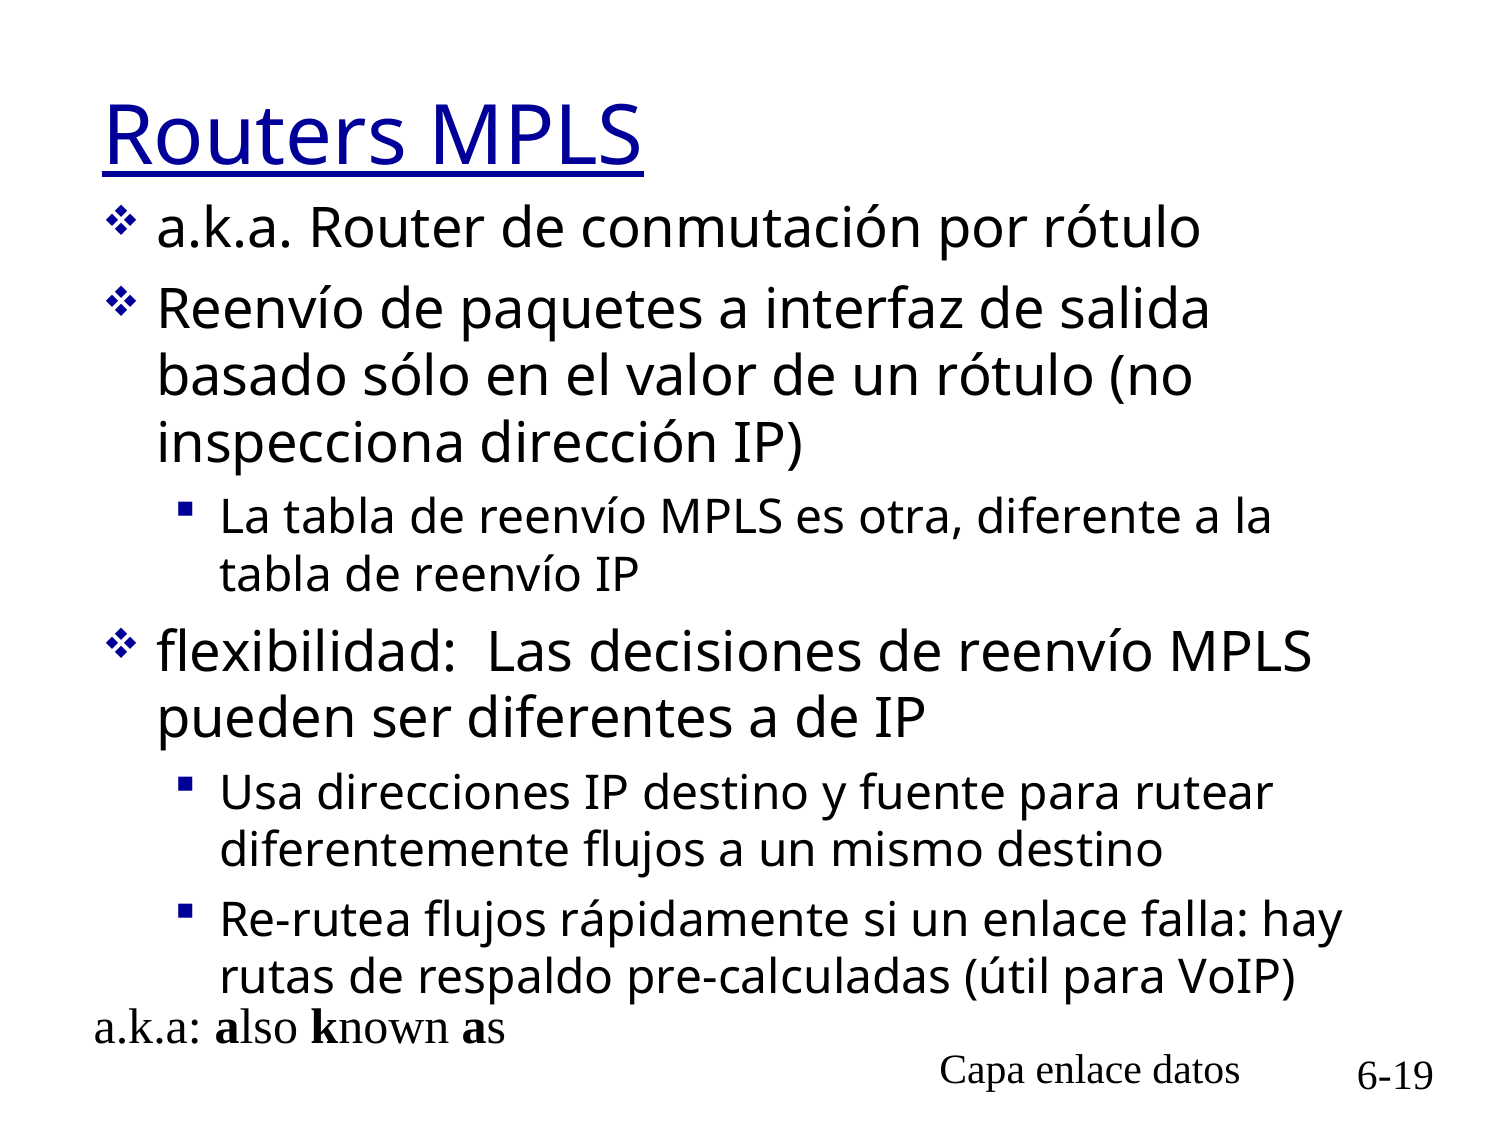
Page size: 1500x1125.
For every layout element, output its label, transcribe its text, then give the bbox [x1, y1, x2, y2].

list a.k.a. Router de conmutación por rótulo Reenvío de paquetes a interfaz de salida basado sólo en el valor de un rótulo (no inspecciona dirección IP) La tabla de reenvío MPLS es otra, diferente a la tabla de reenvío IP flexibilidad: Las decisiones de reenvío MPLS pueden ser diferentes a de IP Usa direcciones IP destino y fuente para rutear diferentemente flujos a un mismo destino Re-rutea flujos rápidamente si un enlace falla: hay rutas de respaldo pre-calculadas (útil para VoIP) [87, 184, 1413, 1012]
text_box a.k.a: also known as [78, 986, 644, 1076]
title Routers MPLS [87, 29, 1363, 184]
